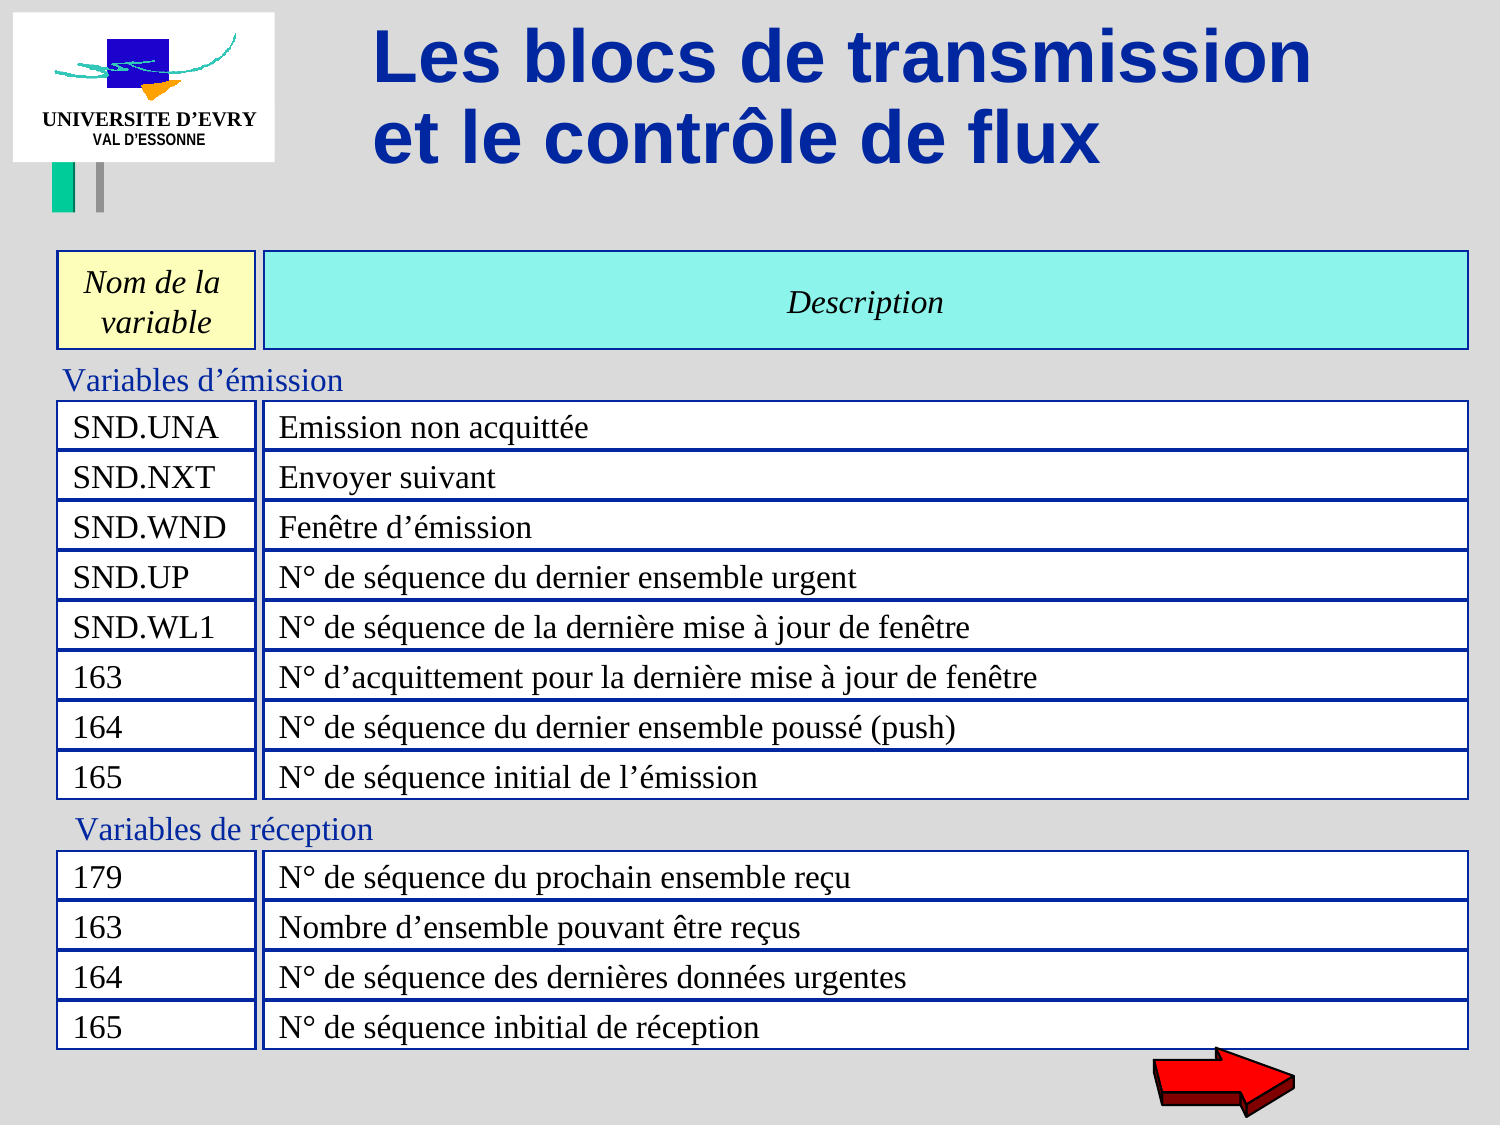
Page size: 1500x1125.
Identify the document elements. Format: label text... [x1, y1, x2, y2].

text_box 164 [57, 951, 256, 999]
text_box Nombre d’ensemble pouvant être reçus [263, 901, 1468, 949]
text_box N° d’acquittement pour la dernière mise à jour de fenêtre [263, 651, 1468, 699]
text_box N° de séquence inbitial de réception [263, 1000, 1468, 1049]
text_box Envoyer suivant [263, 451, 1468, 499]
text_box 179 [57, 850, 256, 899]
text_box Description [264, 251, 1468, 349]
text_box N° de séquence du dernier ensemble poussé (push) [263, 700, 1468, 749]
text_box 163 [57, 651, 256, 699]
text_box 164 [57, 700, 256, 749]
text_box N° de séquence du dernier ensemble urgent [263, 550, 1468, 599]
text_box Nom de la variable [57, 251, 256, 349]
text_box SND.NXT [57, 451, 256, 499]
text_box SND.WL1 [57, 601, 256, 649]
text_box N° de séquence de la dernière mise à jour de fenêtre [263, 601, 1468, 649]
text_box Fenêtre d’émission [263, 501, 1468, 549]
text_box 163 [57, 901, 256, 949]
text_box Variables de réception [59, 799, 390, 856]
text_box 165 [57, 1000, 256, 1049]
text_box SND.WND [57, 501, 256, 549]
text_box 165 [57, 751, 256, 799]
text_box Emission non acquittée [263, 400, 1468, 449]
text_box N° de séquence du prochain ensemble reçu [263, 850, 1468, 899]
picture [24, 21, 263, 101]
text_box SND.UNA [57, 406, 256, 449]
text_box Variables d’émission [47, 350, 360, 406]
text_box N° de séquence des dernières données urgentes [263, 951, 1468, 999]
text_box N° de séquence initial de l’émission [263, 751, 1468, 799]
text_box SND.UP [57, 550, 256, 599]
title Les blocs de transmission et le contrôle de flux [357, 0, 1363, 188]
text_box [0, 212, 1500, 1117]
